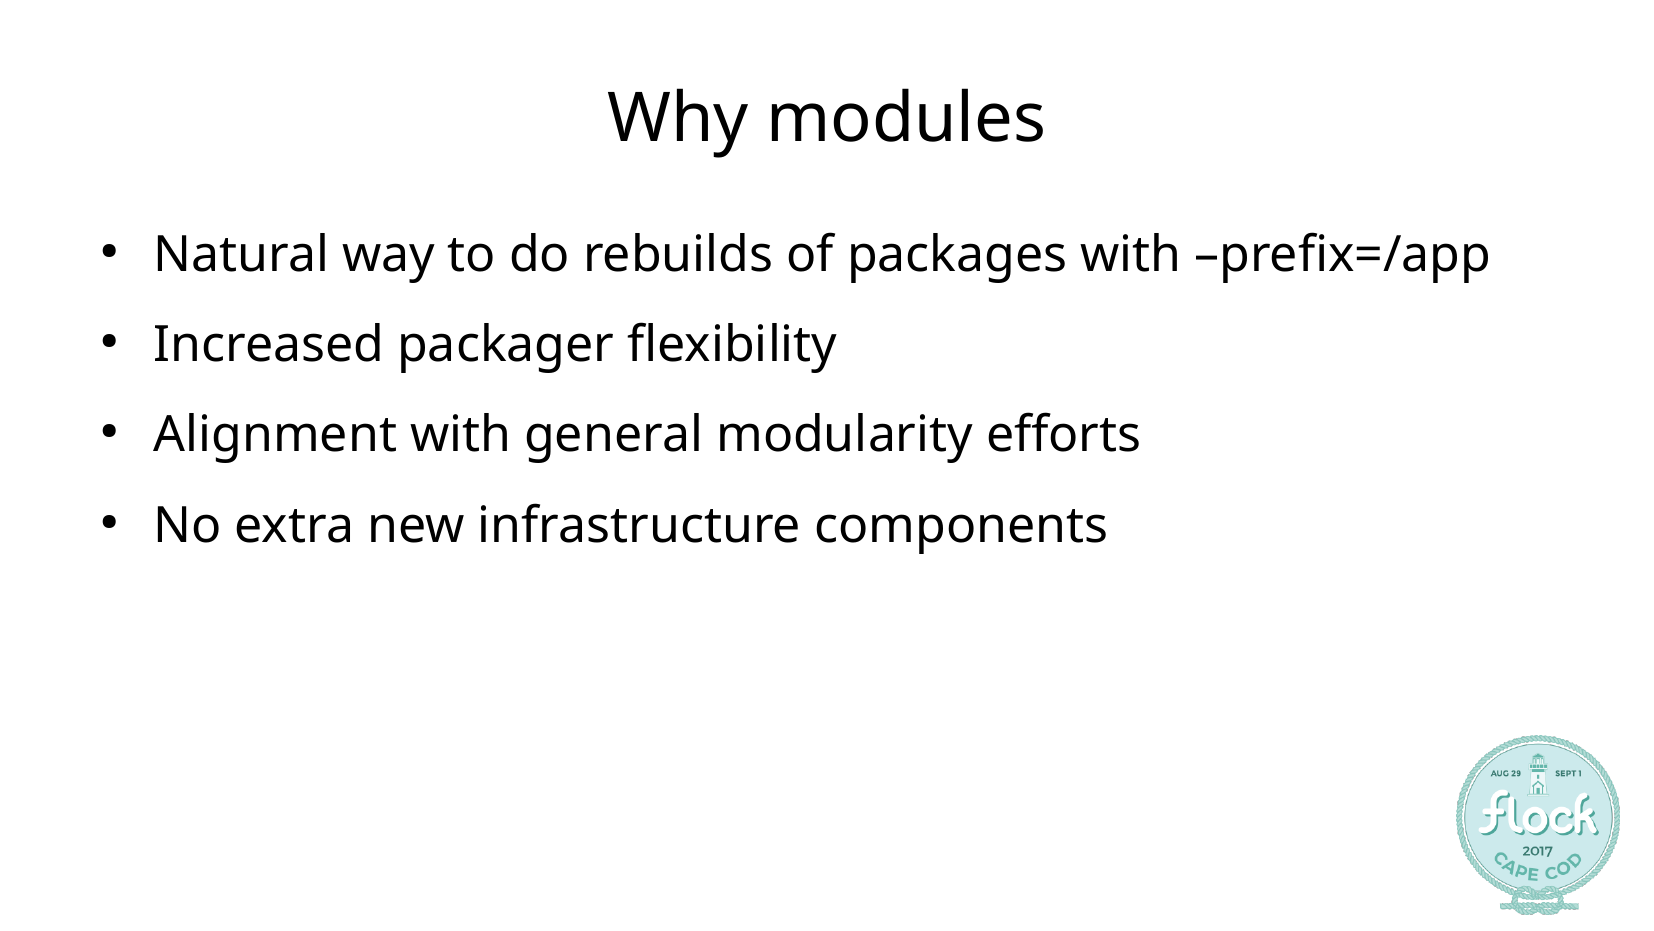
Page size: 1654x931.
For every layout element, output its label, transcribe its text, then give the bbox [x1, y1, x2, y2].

picture [1456, 735, 1620, 915]
title Why modules [82, 37, 1571, 193]
list Natural way to do rebuilds of packages with –prefix=/app Increased packager flexibility Alignment with general modularity efforts No extra new infrastructure components [82, 217, 1571, 758]
